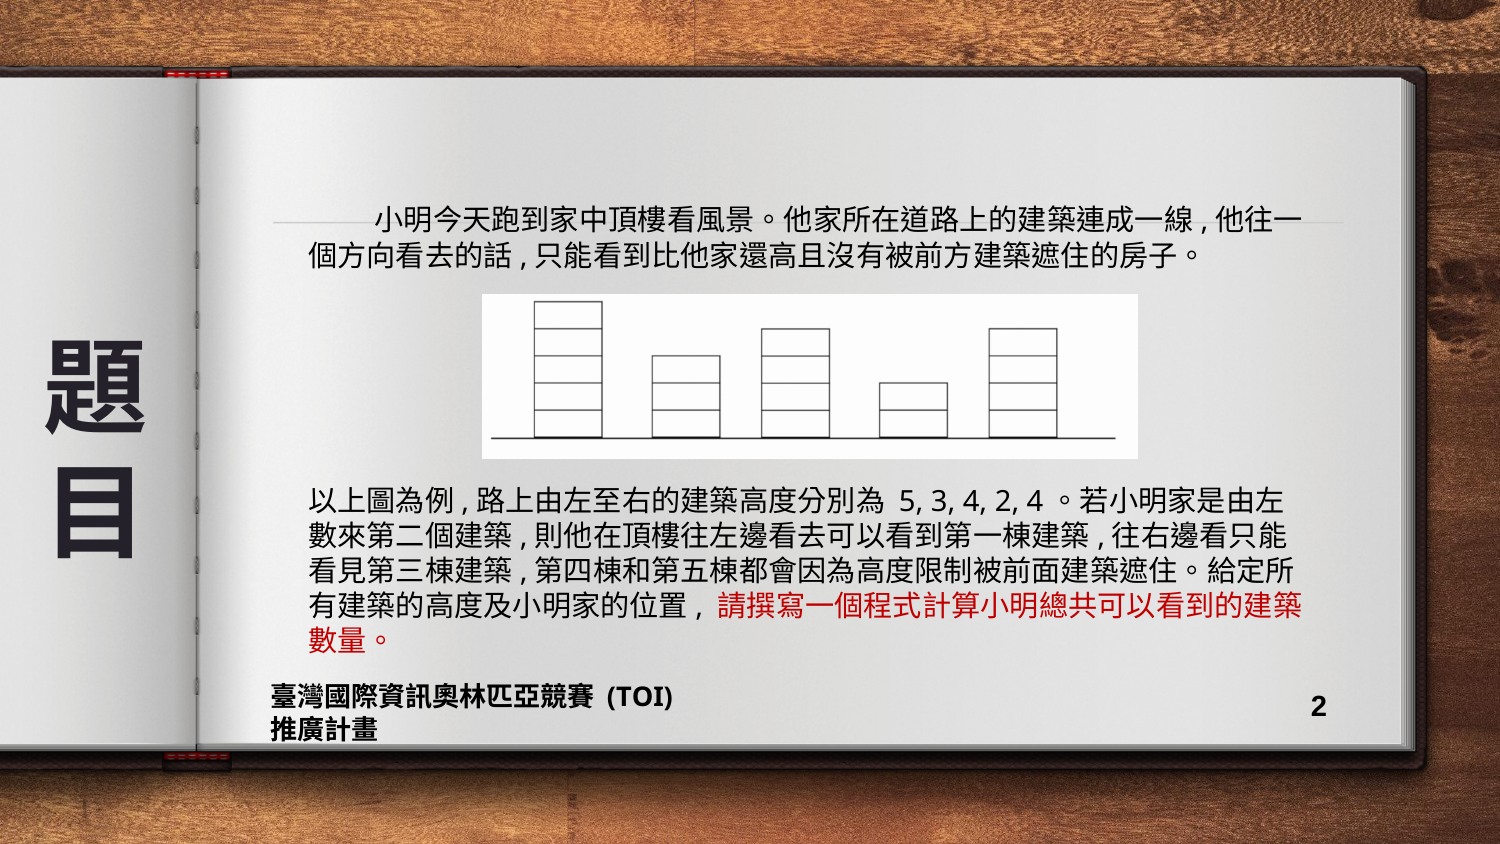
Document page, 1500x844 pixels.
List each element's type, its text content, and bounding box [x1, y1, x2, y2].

picture [482, 294, 1138, 459]
text_box [1295, 672, 1386, 737]
text_box 題 目 [28, 306, 210, 552]
text_box 小明今天跑到家中頂樓看風景。他家所在道路上的建築連成一線,他往一個方向看去的話,只能看到比他家還高且沒有被前方建築遮住的房子。 以上圖為例,路上由左至右的建築高度分別為 5, 3, 4, 2, 4。若小明家是由左數來第二個建築,則他在頂樓往左邊看去可以看到第一棟建築,往右邊看只能看見第三棟建築,第四棟和第五棟都會因為高度限制被前面建築遮住。給定所有建築的高度及小明家的位置, 請撰寫一個程式計算小明總共可以看到的建築數量。 [293, 190, 1327, 630]
